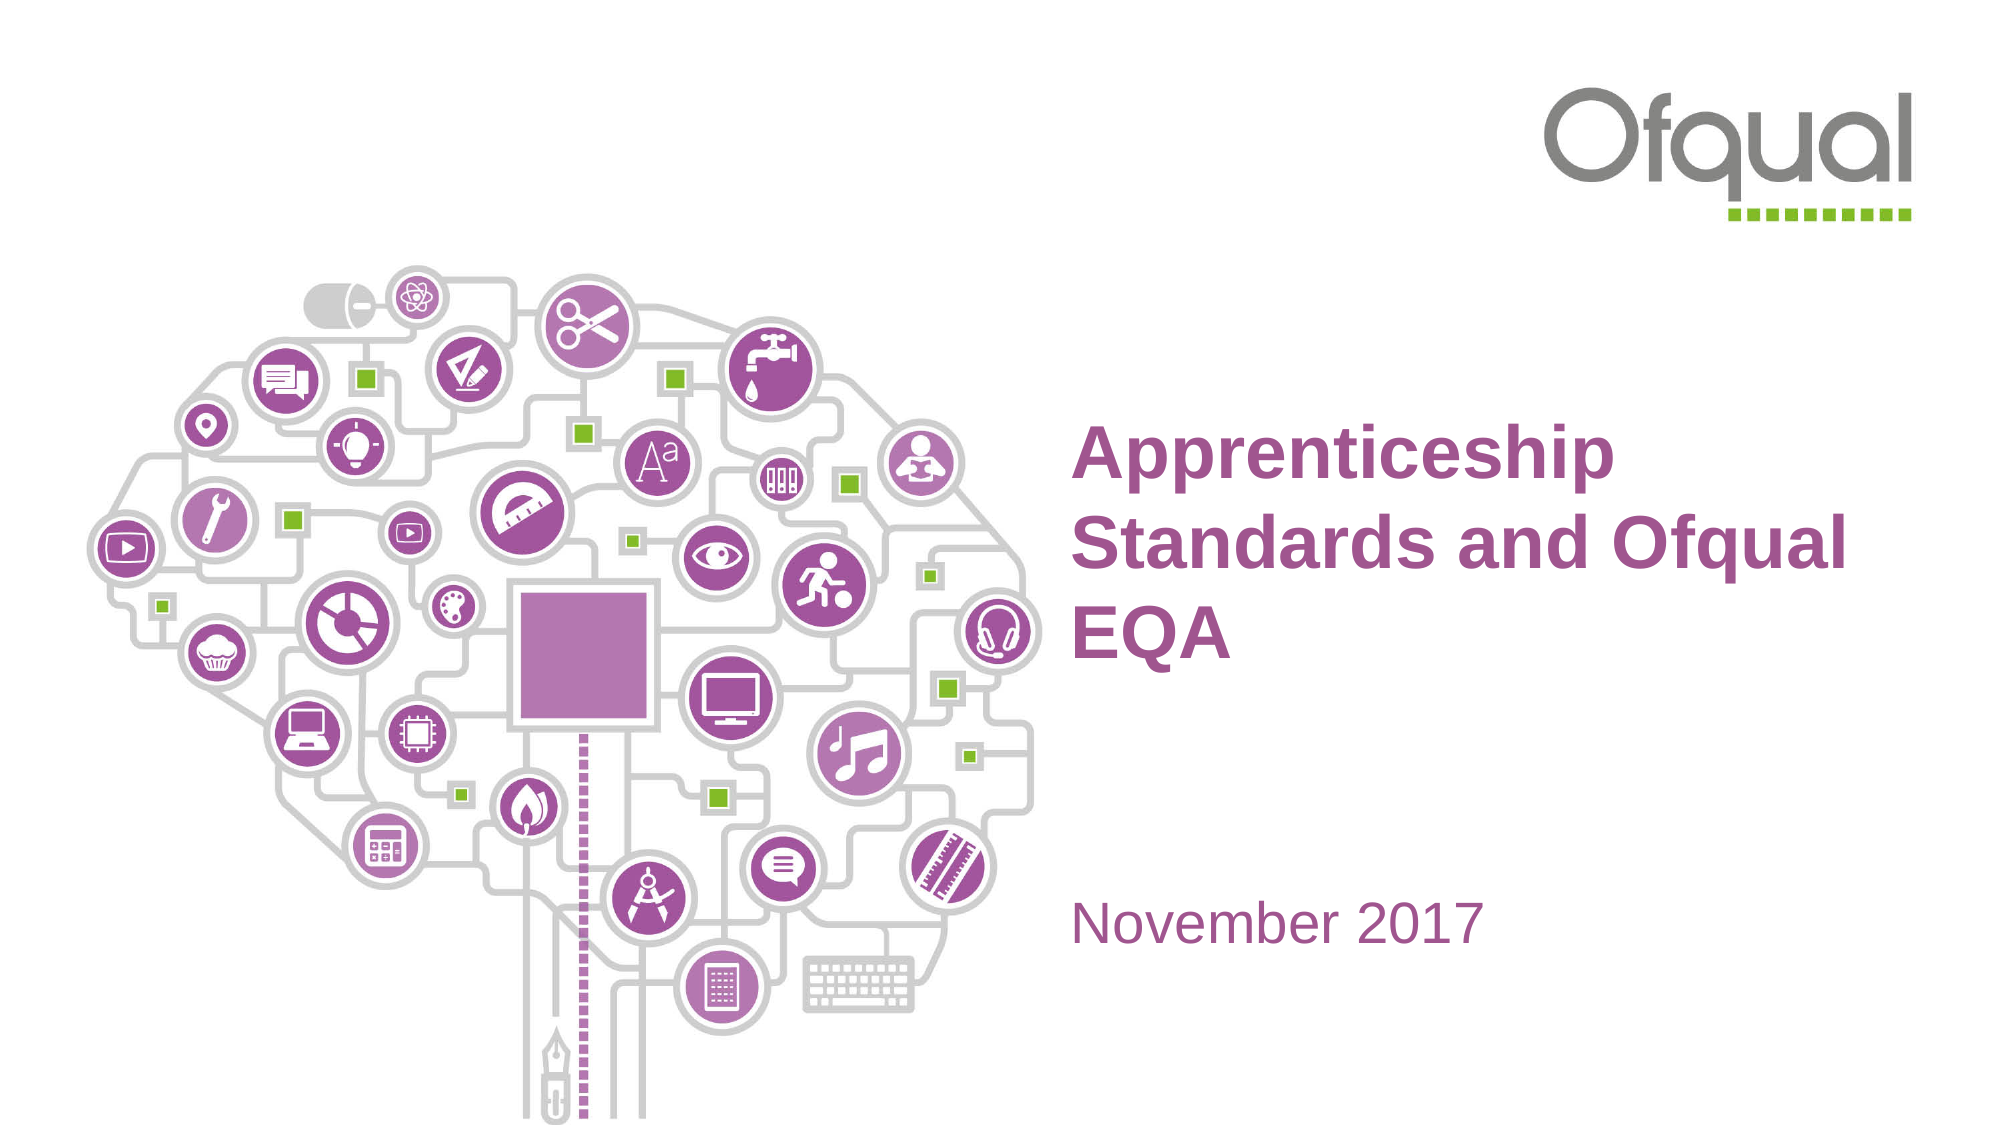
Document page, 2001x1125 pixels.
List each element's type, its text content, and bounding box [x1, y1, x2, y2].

subtitle November 2017 [1070, 739, 1922, 965]
title Apprenticeship Standards and Ofqual EQA [1070, 397, 1922, 693]
